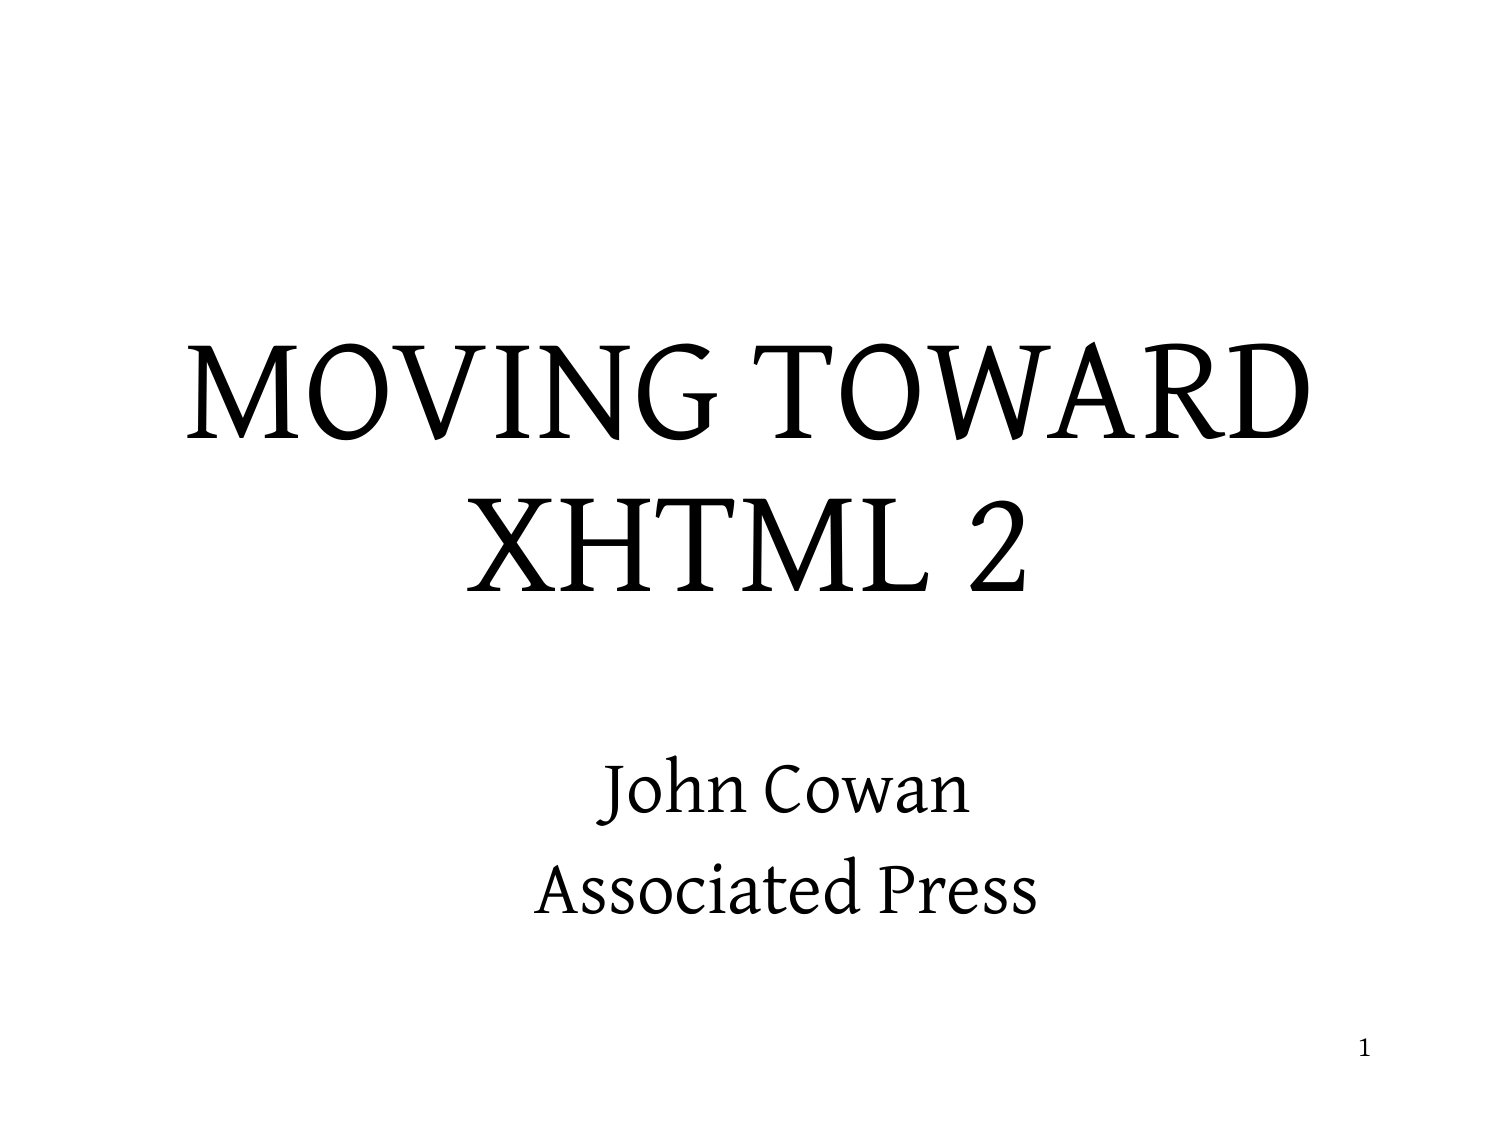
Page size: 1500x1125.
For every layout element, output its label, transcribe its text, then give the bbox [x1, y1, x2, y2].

subtitle John Cowan Associated Press [225, 637, 1276, 971]
title MOVING TOWARD XHTML 2 [112, 193, 1388, 745]
